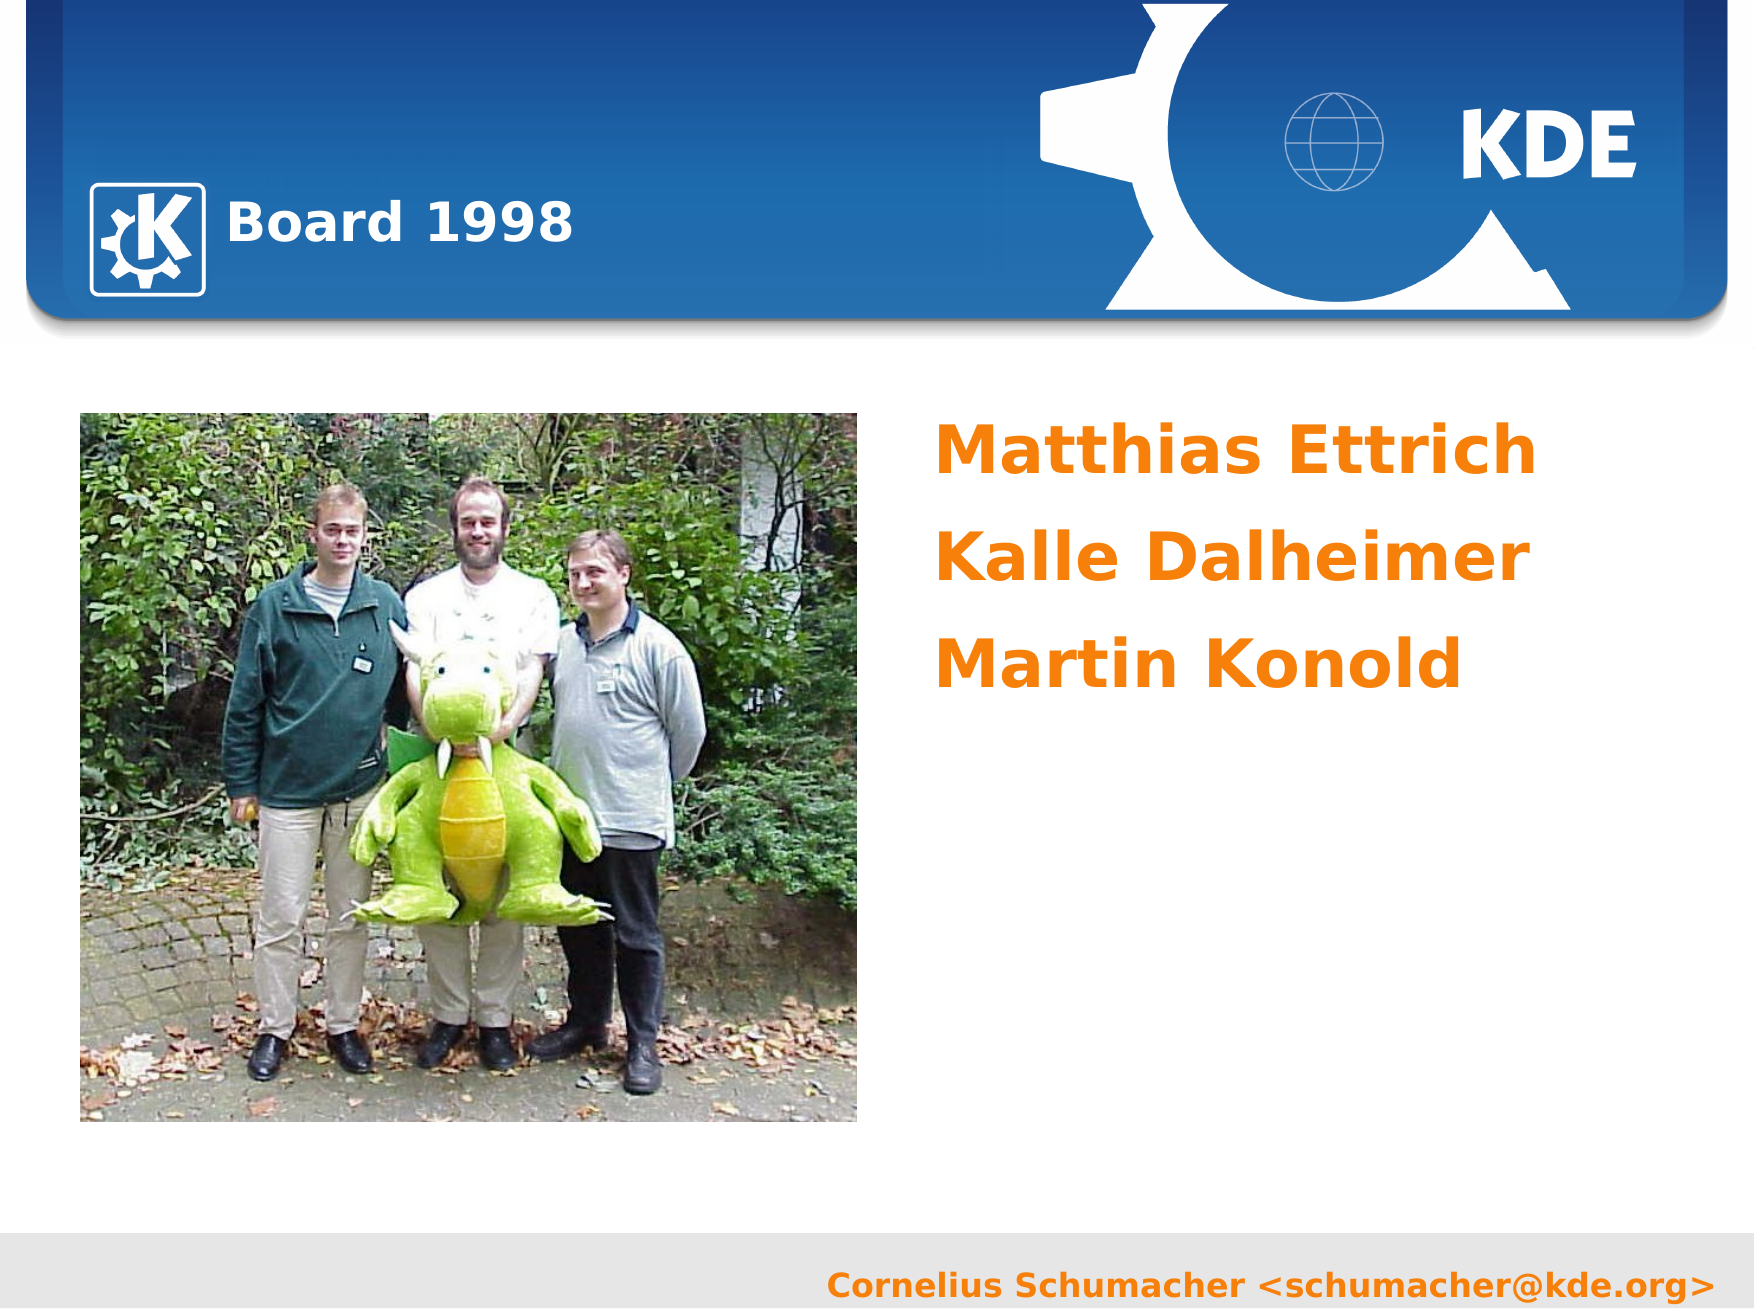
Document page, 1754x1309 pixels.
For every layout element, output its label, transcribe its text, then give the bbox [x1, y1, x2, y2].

picture [80, 413, 857, 1123]
picture [0, 0, 1754, 349]
title Board 1998 [225, 181, 1126, 265]
list Matthias Ettrich Kalle Dalheimer Martin Konold [915, 411, 1651, 1148]
